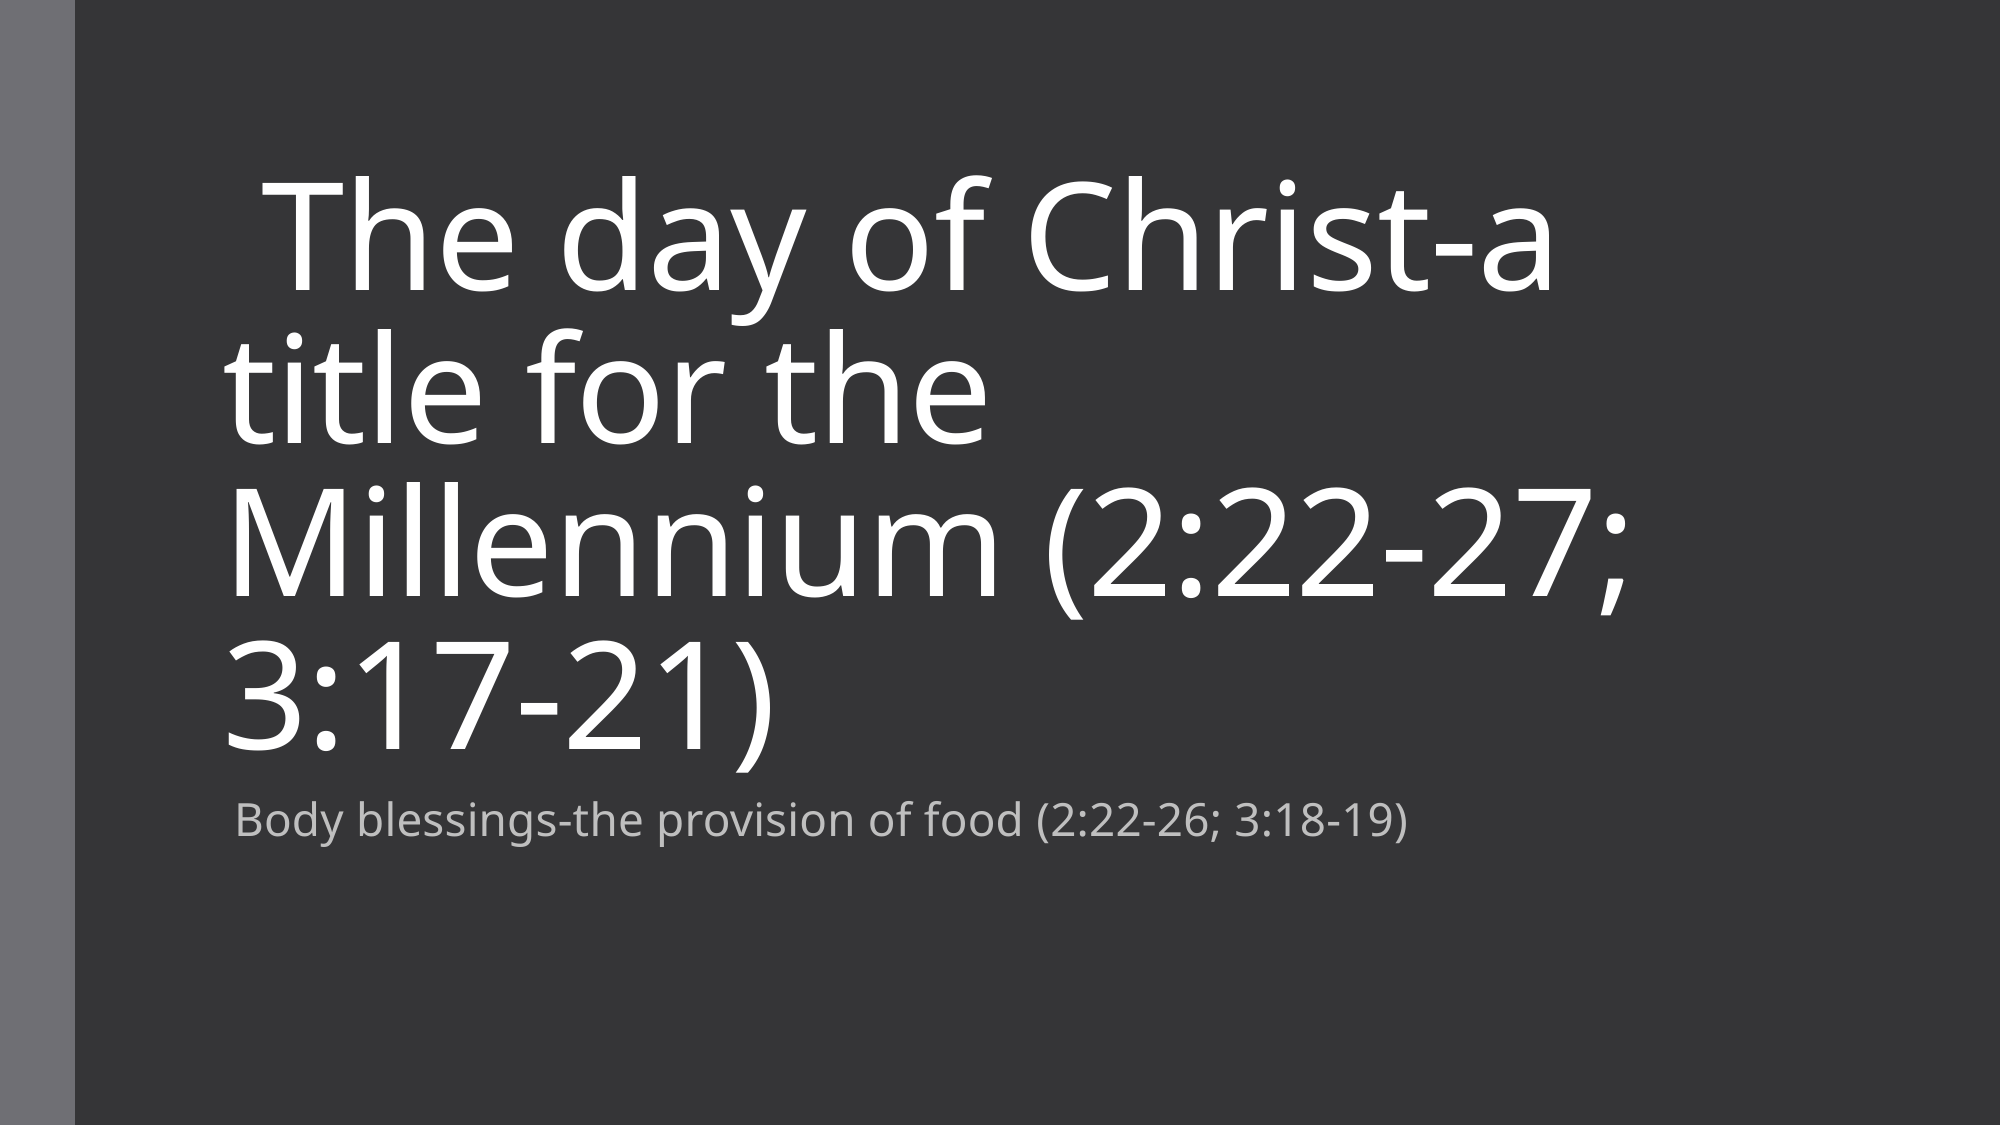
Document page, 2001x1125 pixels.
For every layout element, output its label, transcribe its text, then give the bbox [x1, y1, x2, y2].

title The day of Christ-a title for the Millennium (2:22-27; 3:17-21) [206, 124, 1752, 787]
subtitle Body blessings-the provision of food (2:22-26; 3:18-19) [206, 787, 1752, 1066]
